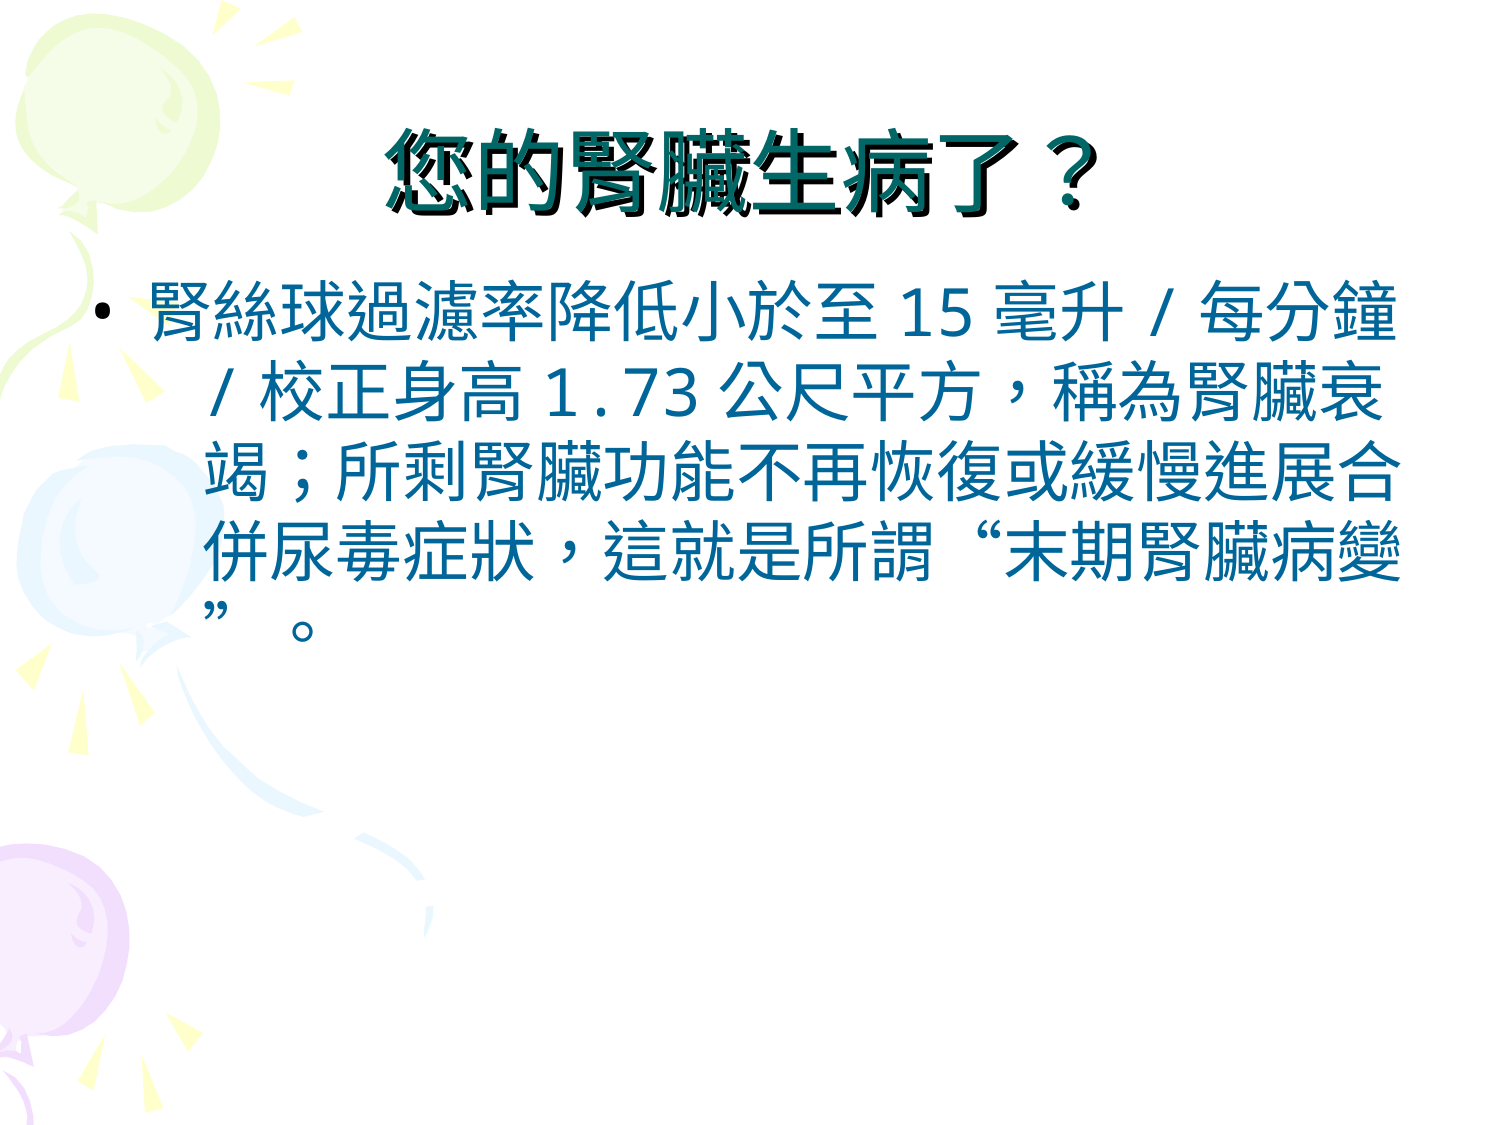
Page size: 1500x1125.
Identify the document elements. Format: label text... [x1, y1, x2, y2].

list 腎絲球過濾率降低小於至15毫升/每分鐘/校正身高1.73公尺平方，稱為腎臟衰竭；所剩腎臟功能不再恢復或緩慢進展合併尿毒症狀，這就是所謂“末期腎臟病變”。 [75, 262, 1426, 994]
title 您的腎臟生病了？ [72, 16, 1426, 233]
